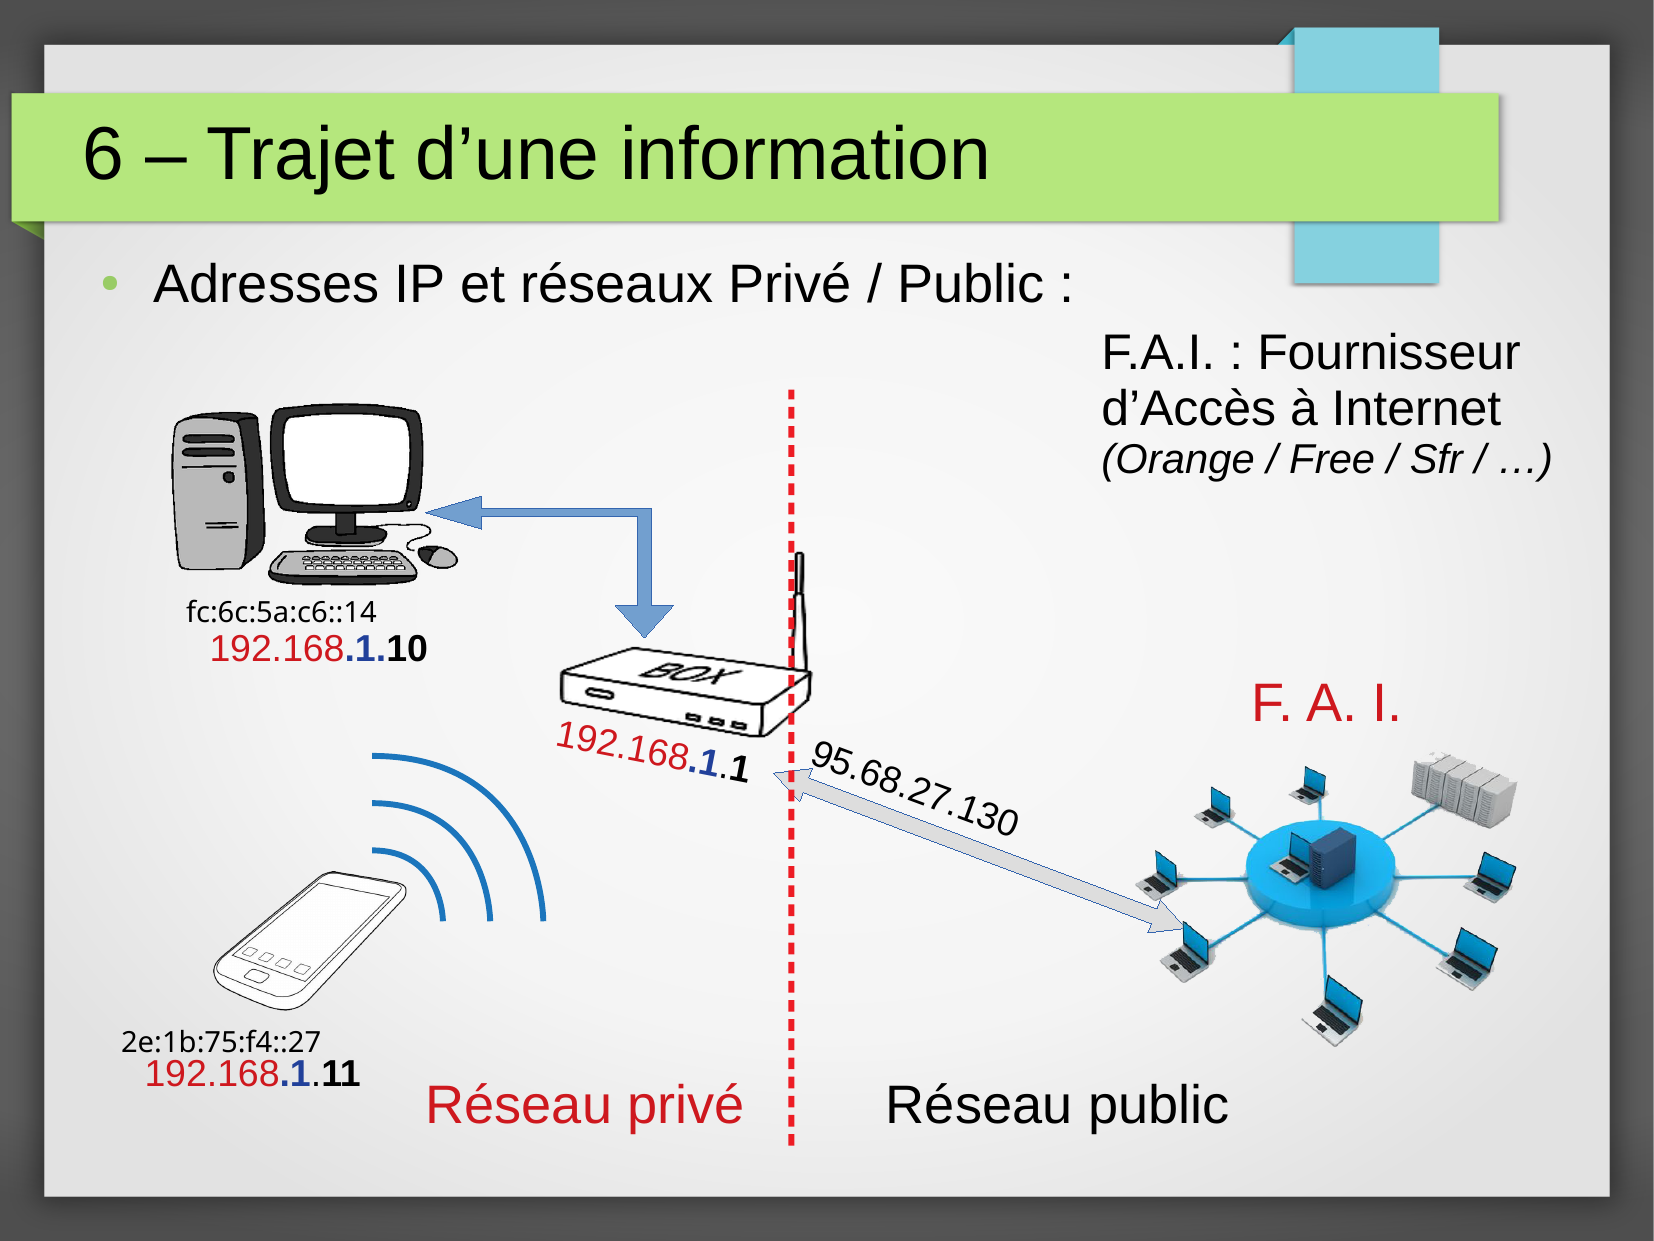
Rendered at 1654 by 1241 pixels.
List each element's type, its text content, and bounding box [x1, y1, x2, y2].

list Réseau privé [354, 1074, 792, 1146]
list F. A. I. [1181, 672, 1430, 744]
text_box fc:6c:5a:c6::14 [171, 583, 479, 633]
picture [0, 0, 1654, 1241]
list Adresses IP et réseaux Privé / Public : [82, 253, 1595, 384]
list Réseau public [814, 1074, 1252, 1146]
text_box [425, 496, 674, 638]
title 6 – Trajet d’une information [82, 69, 1430, 238]
text_box 192.168.1.10 [194, 633, 467, 677]
text_box F.A.I. : Fournisseur d’Accès à Internet (Orange / Free / Sfr / …) [1086, 317, 1589, 497]
text_box 192.168.1.11 [129, 1063, 402, 1103]
text_box 192.168.1.1 [536, 702, 780, 804]
text_box [773, 771, 1122, 913]
text_box 95.68.27.130 [790, 719, 1064, 867]
text_box 2e:1b:75:f4::27 [106, 1013, 414, 1063]
